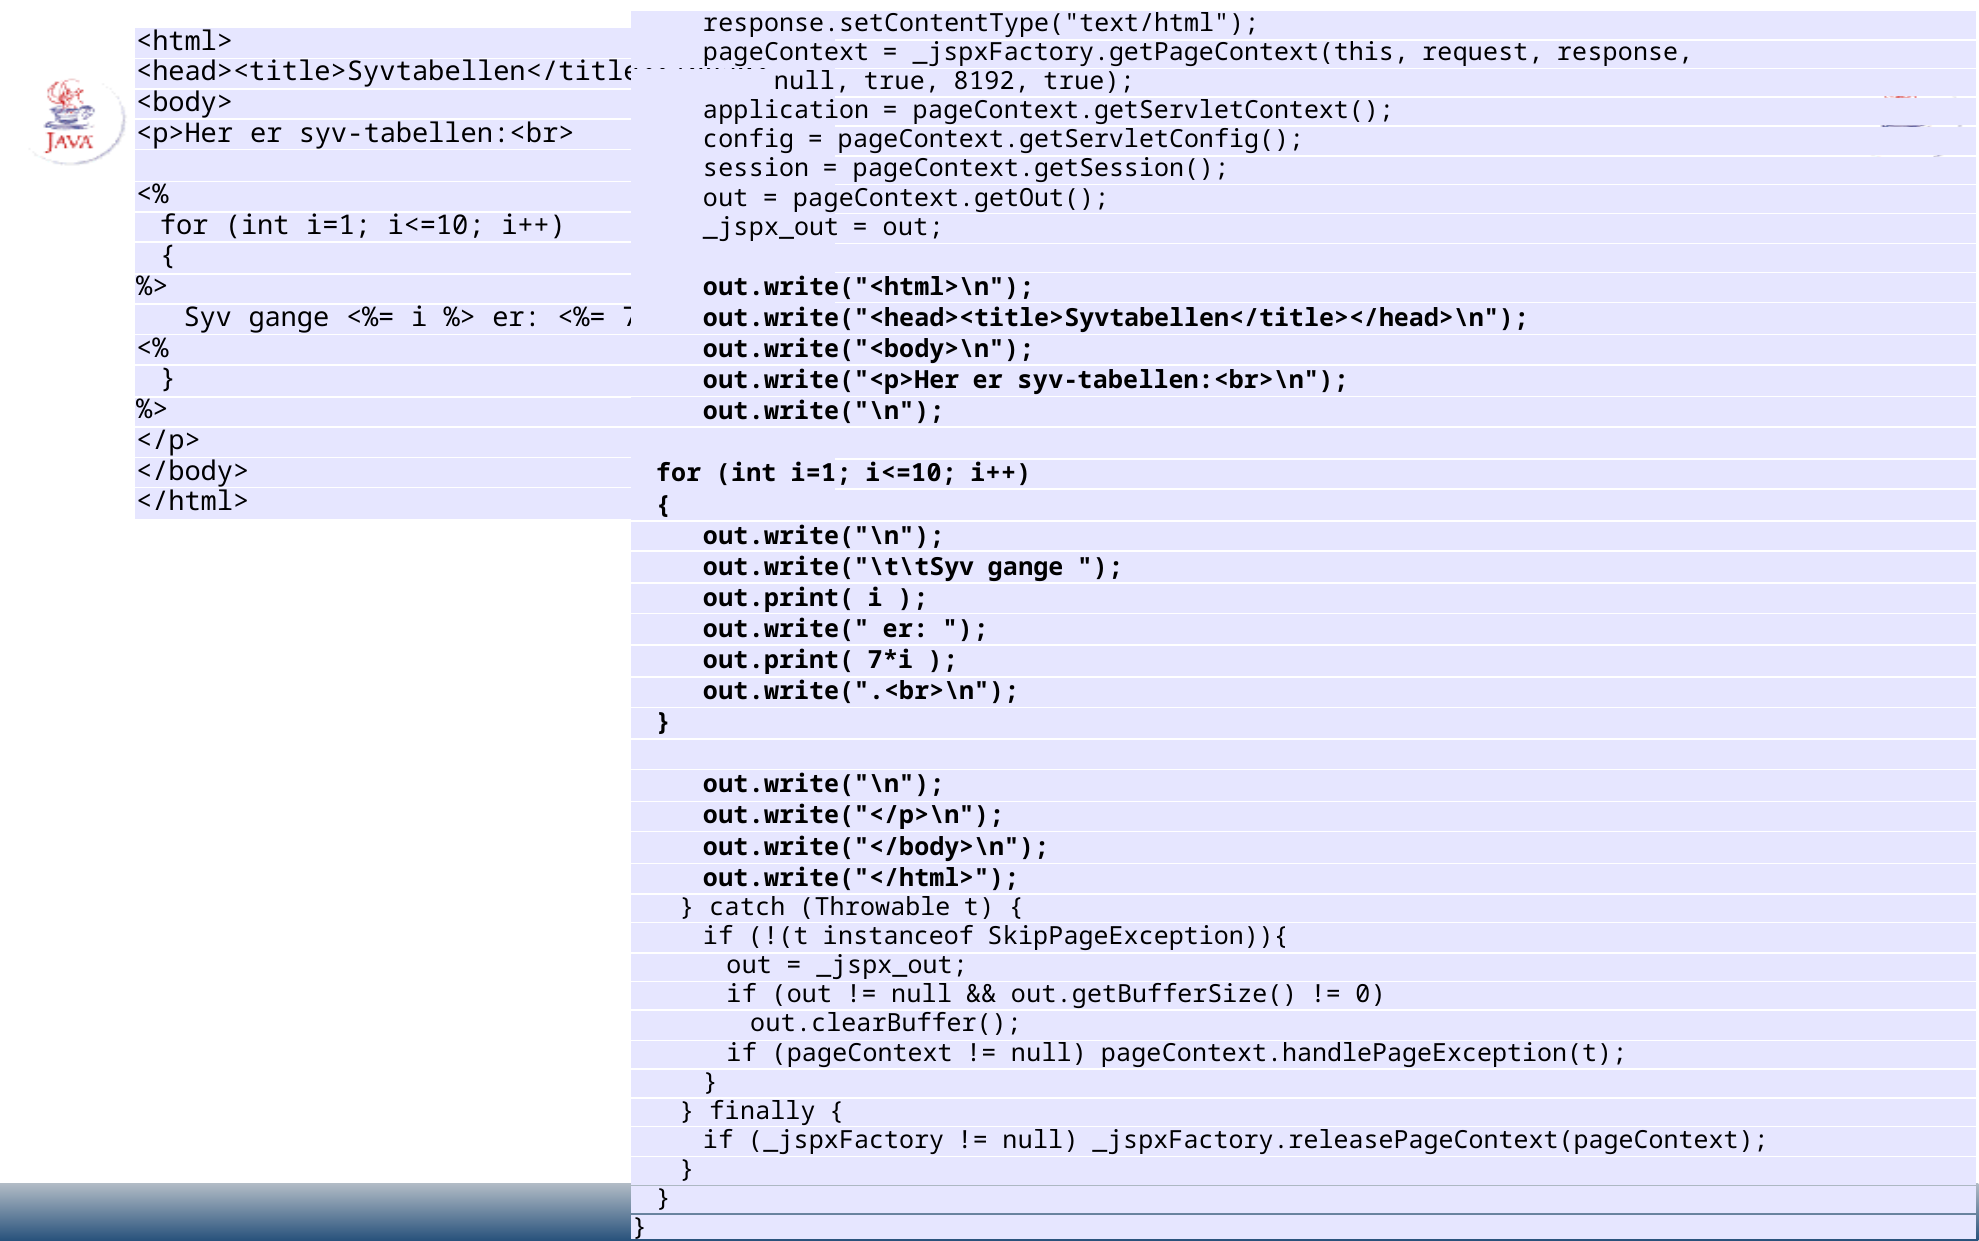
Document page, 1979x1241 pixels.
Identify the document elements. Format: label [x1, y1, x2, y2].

picture [12, 71, 131, 169]
chart [134, 11, 1978, 1239]
